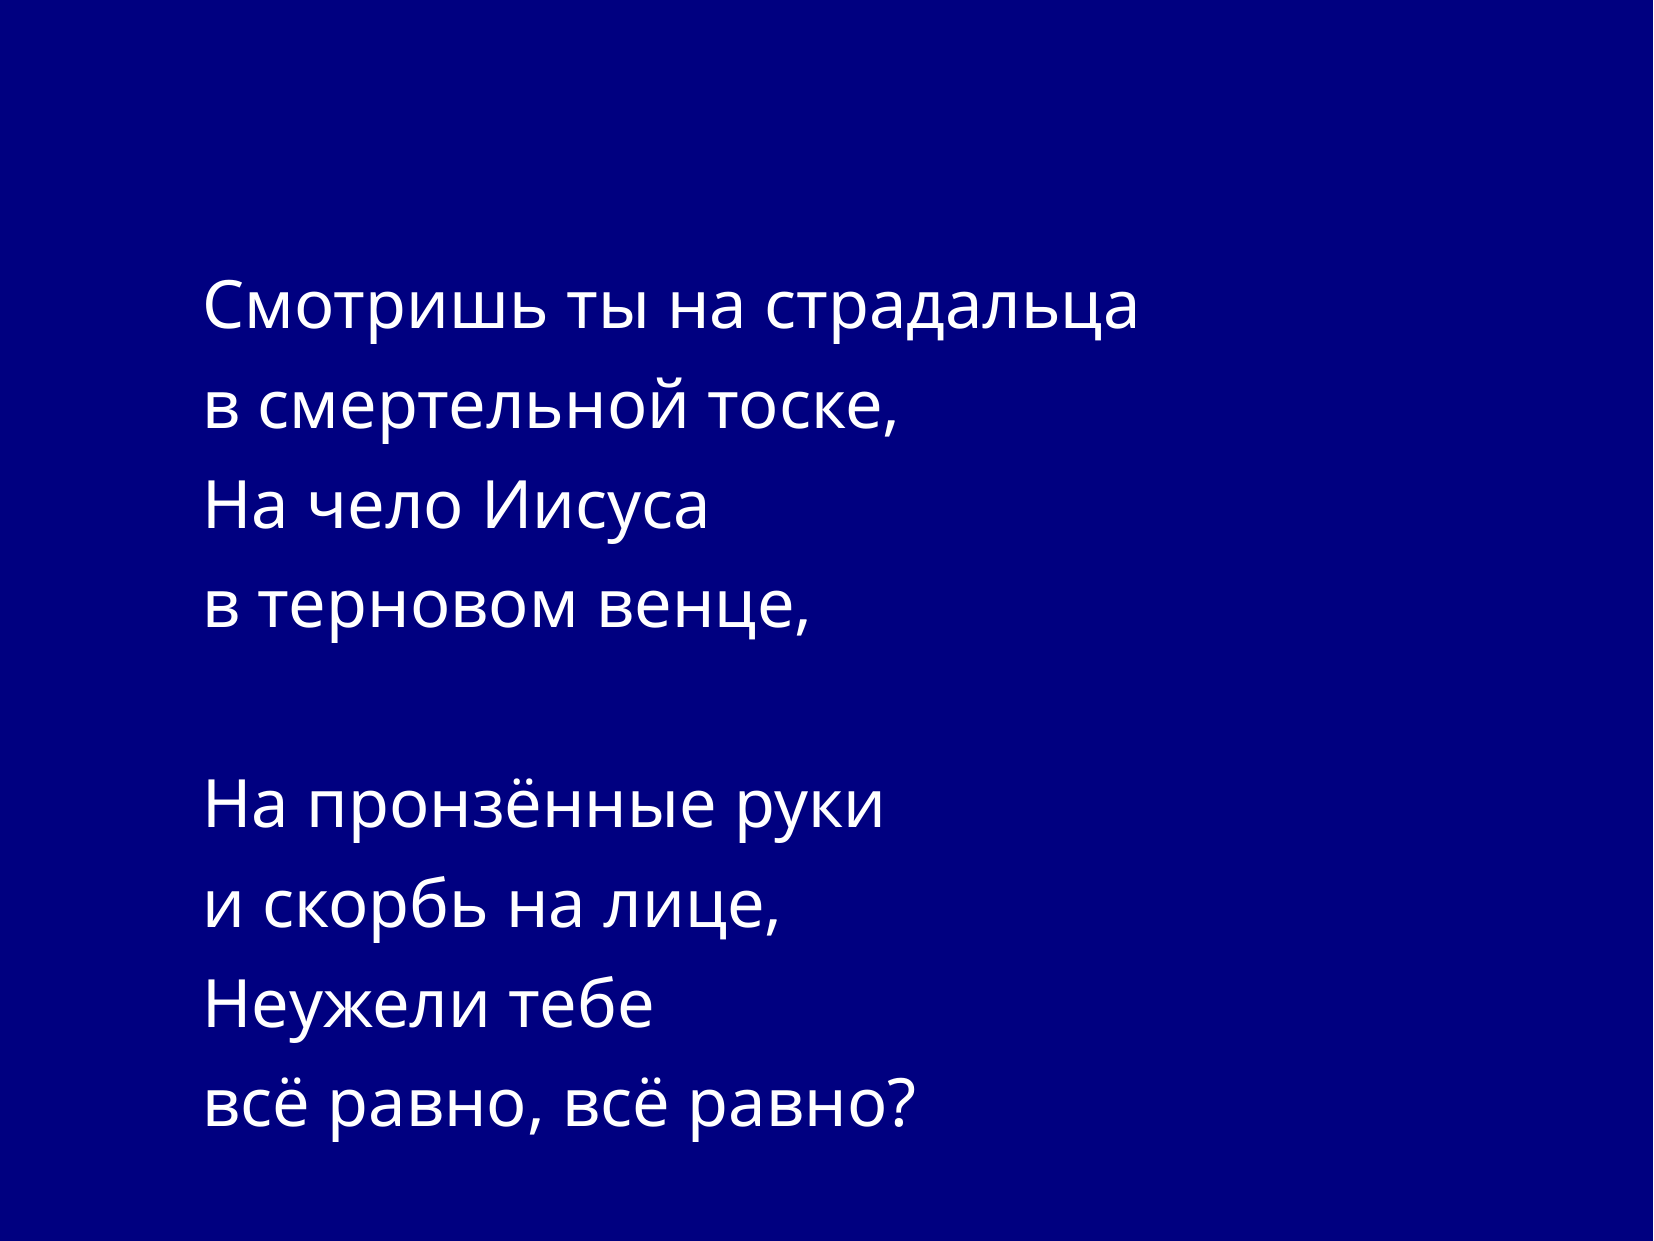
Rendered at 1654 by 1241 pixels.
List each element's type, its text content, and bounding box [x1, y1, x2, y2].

text_box Смотришь ты на страдальца в смертельной тоске, На чело Иисуса в терновом венце, На пронзённые руки и скорбь на лице, Неужели тебе всё равно, всё равно? [75, 150, 1576, 1163]
